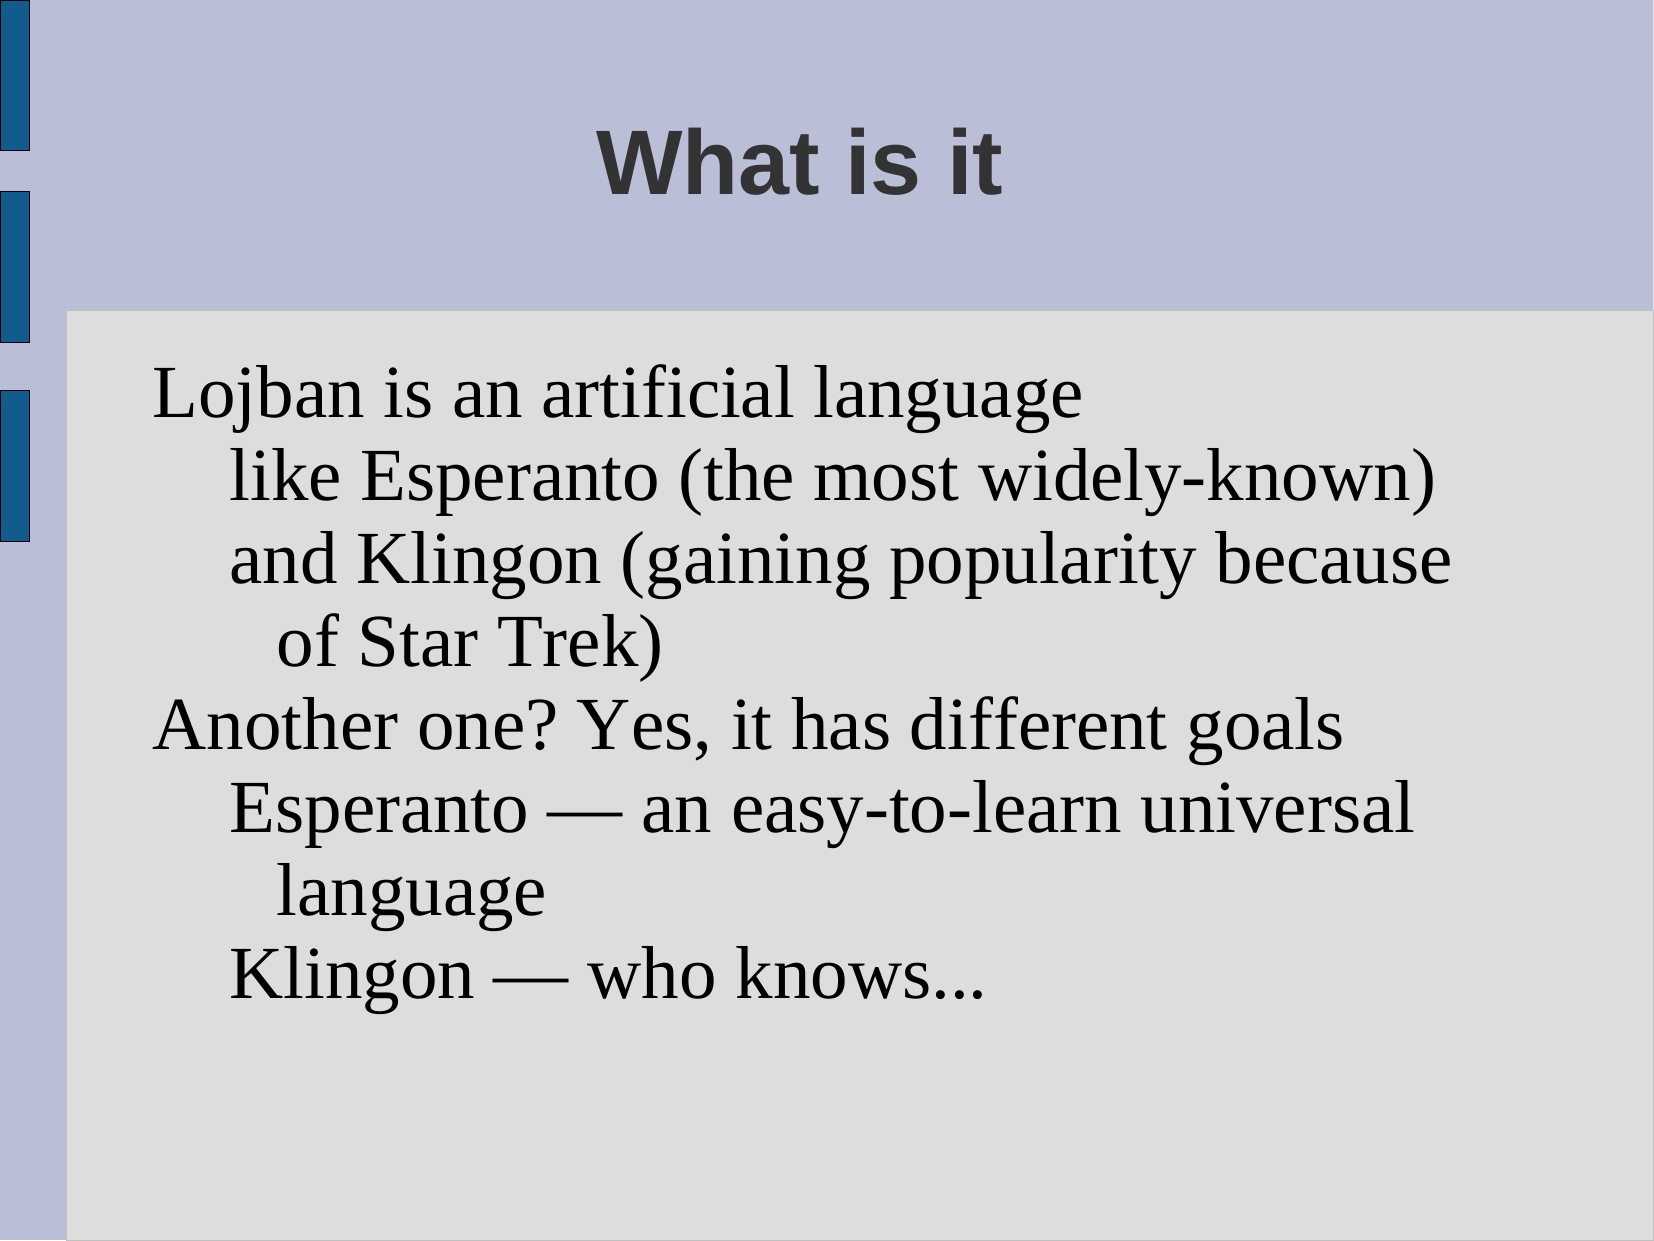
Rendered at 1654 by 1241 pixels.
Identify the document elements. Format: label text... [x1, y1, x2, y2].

list Lojban is an artificial language like Esperanto (the most widely-known) and Klingon (gaining popularity because of Star Trek) Another one? Yes, it has different goals Esperanto — an easy-to-learn universal language Klingon — who knows... [135, 350, 1516, 1133]
title What is it [93, 59, 1506, 267]
